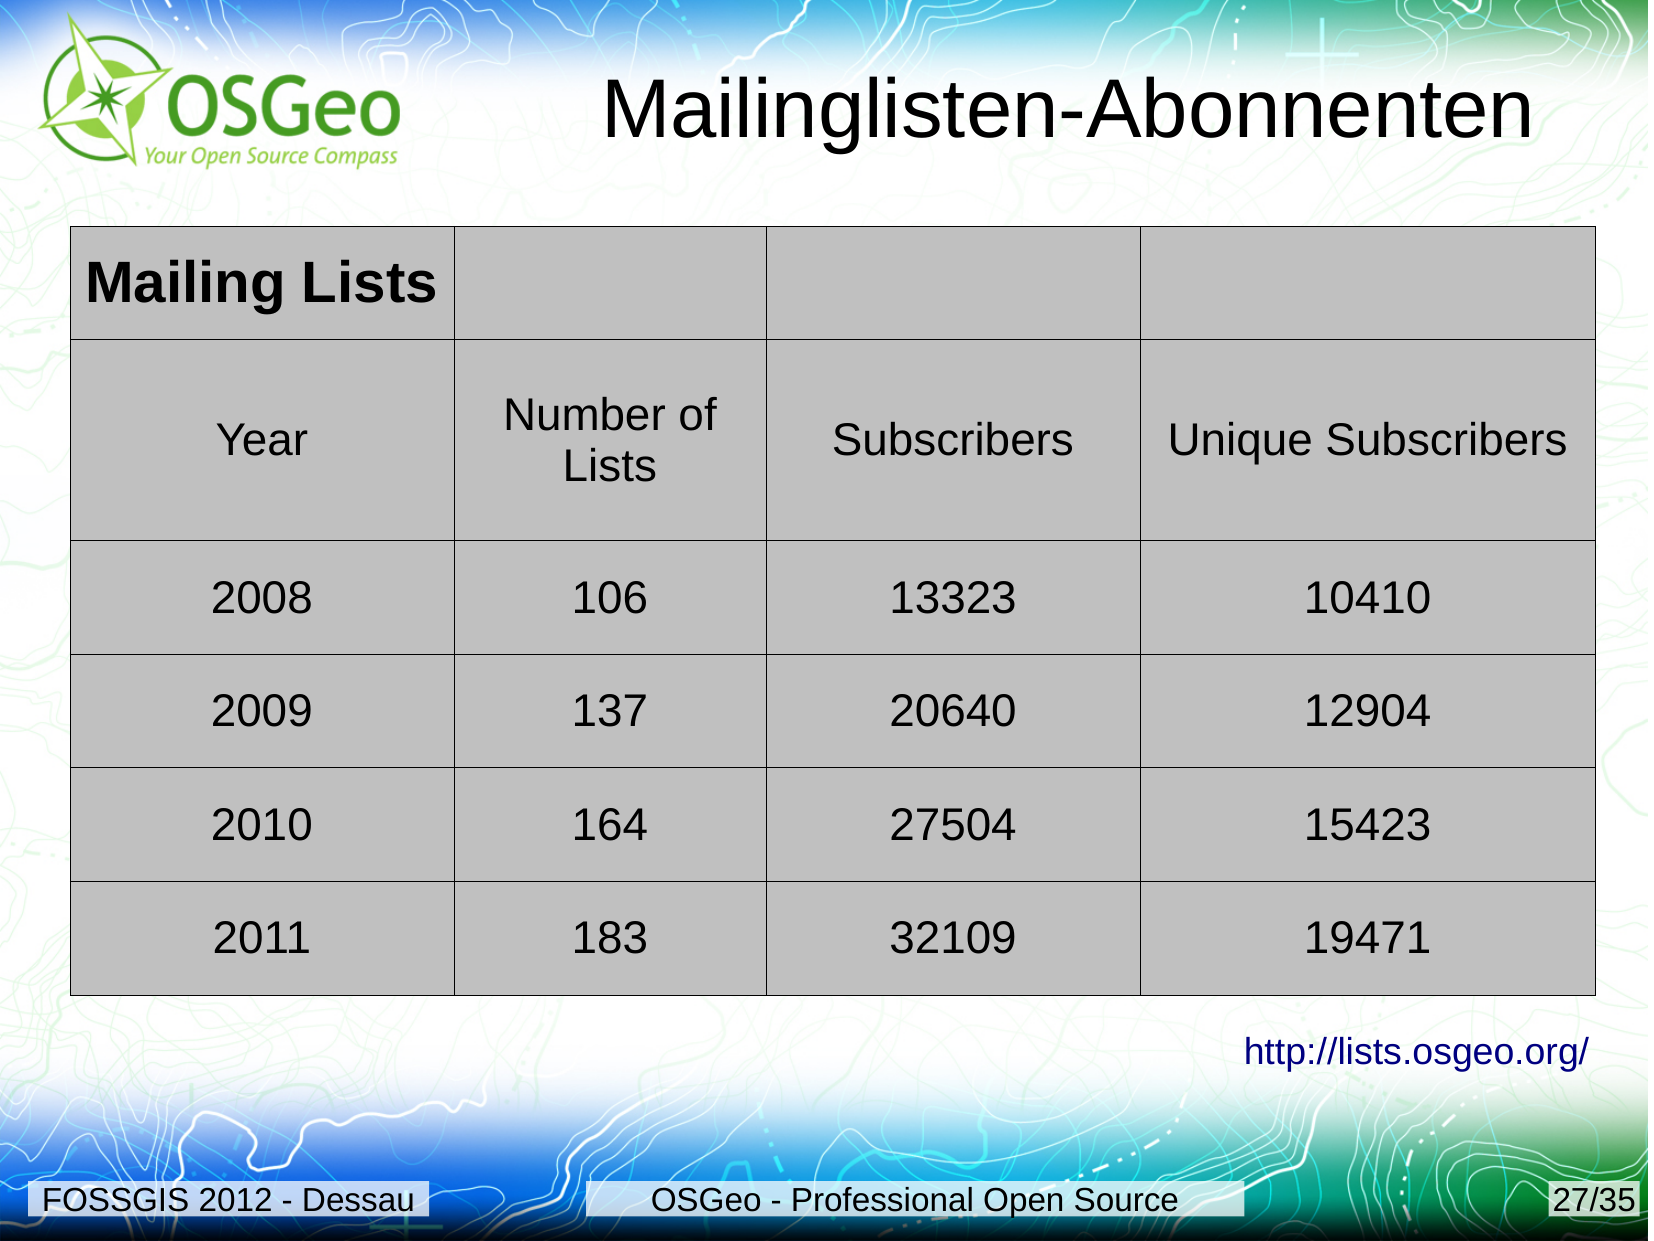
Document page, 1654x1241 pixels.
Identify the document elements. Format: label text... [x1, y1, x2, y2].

table_header [455, 227, 766, 339]
table_cell 13323 [767, 541, 1140, 654]
table_cell 19471 [1141, 882, 1595, 995]
table_cell 10410 [1141, 541, 1595, 654]
table_cell 183 [455, 882, 766, 995]
table_cell 12904 [1141, 655, 1595, 767]
table_header [767, 227, 1140, 339]
table_cell 106 [455, 541, 766, 654]
table_cell 164 [455, 768, 766, 881]
table_cell 32109 [767, 882, 1140, 995]
table_header [1141, 227, 1595, 339]
picture [0, 0, 1648, 1241]
table_cell 137 [455, 655, 766, 767]
title Mailinglisten-Abonnenten [58, 35, 1536, 184]
text_box http://lists.osgeo.org/ [1165, 1023, 1605, 1085]
table_cell 2009 [71, 655, 454, 767]
table_cell Number of Lists [455, 340, 766, 540]
table_cell 20640 [767, 655, 1140, 767]
table_cell Subscribers [767, 340, 1140, 540]
table_cell 2010 [71, 768, 454, 881]
table_header Mailing Lists [71, 227, 454, 339]
table_cell 15423 [1141, 768, 1595, 881]
table_cell 2011 [71, 882, 454, 995]
table_cell Unique Subscribers [1141, 340, 1595, 540]
table_cell 27504 [767, 768, 1140, 881]
table_cell Year [71, 340, 454, 540]
table_cell 2008 [71, 541, 454, 654]
